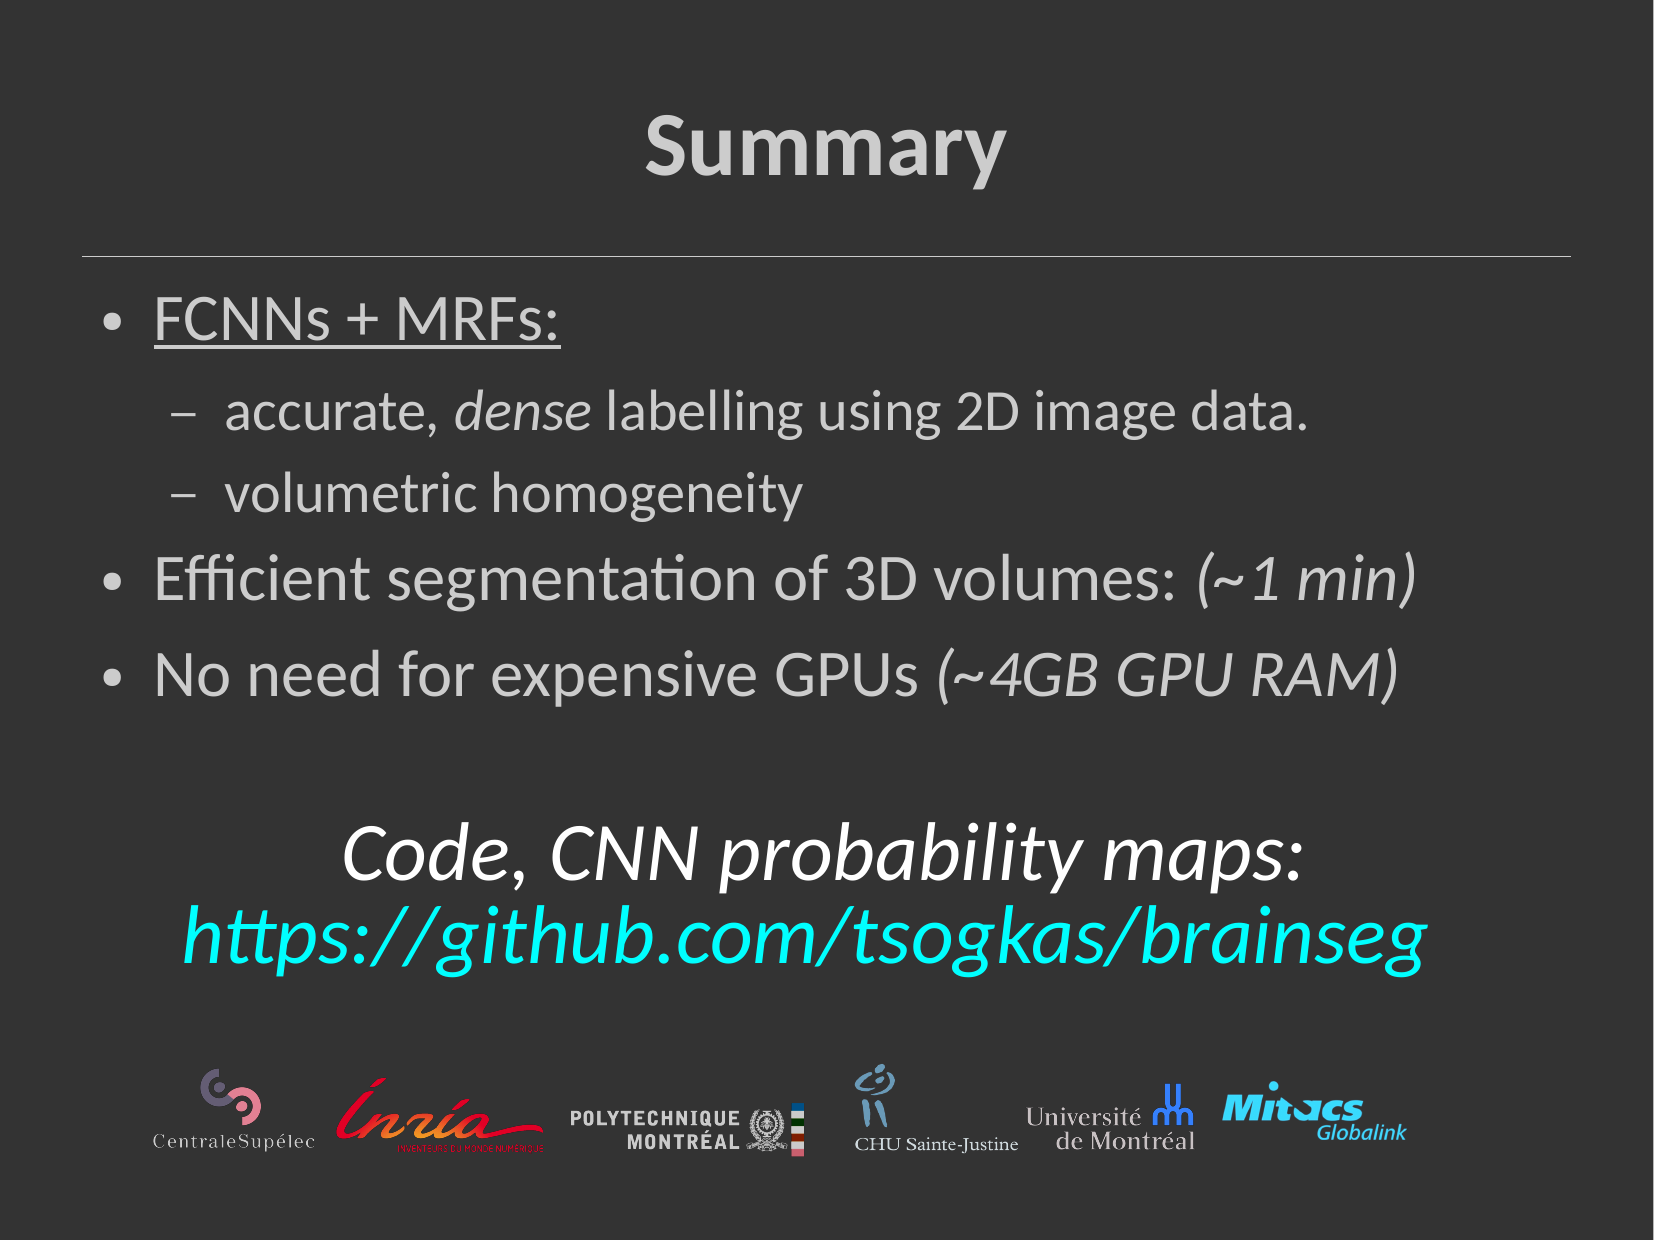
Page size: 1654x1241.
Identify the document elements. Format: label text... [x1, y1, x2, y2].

list FCNNs + MRFs: accurate, dense labelling using 2D image data. volumetric homogeneity Efficient segmentation of 3D volumes: (~1 min) No need for expensive GPUs (~4GB GPU RAM) [82, 290, 1571, 811]
text_box Code, CNN probability maps:https://github.com/tsogkas/brainseg [90, 811, 1561, 1027]
picture [137, 1048, 831, 1189]
title Summary [82, 49, 1571, 257]
picture [834, 1050, 1456, 1190]
